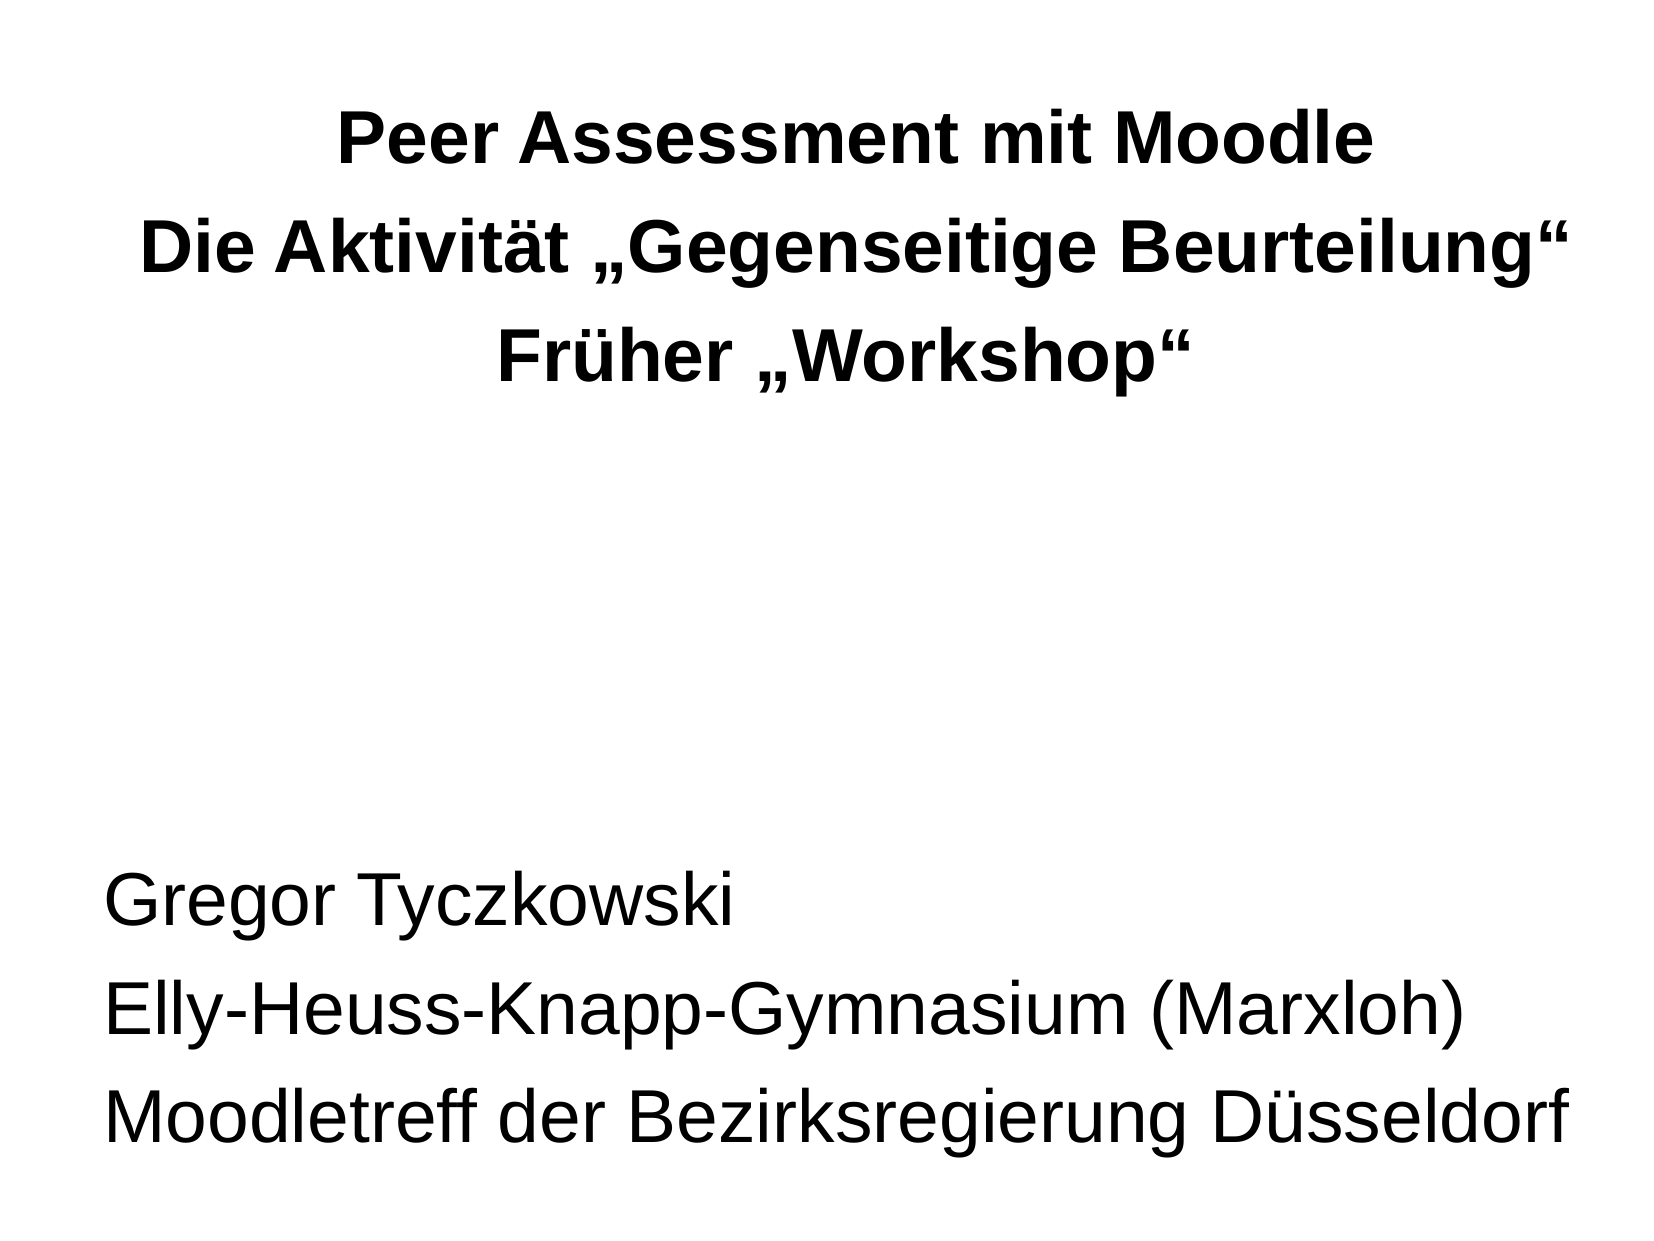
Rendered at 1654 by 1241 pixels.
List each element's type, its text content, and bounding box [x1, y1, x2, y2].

text_box Peer Assessment mit Moodle Die Aktivität „Gegenseitige Beurteilung“ Früher „Workshop“ Gregor Tyczkowski Elly-Heuss-Knapp-Gymnasium (Marxloh) Moodletreff der Bezirksregierung Düsseldorf [88, 88, 1625, 1167]
